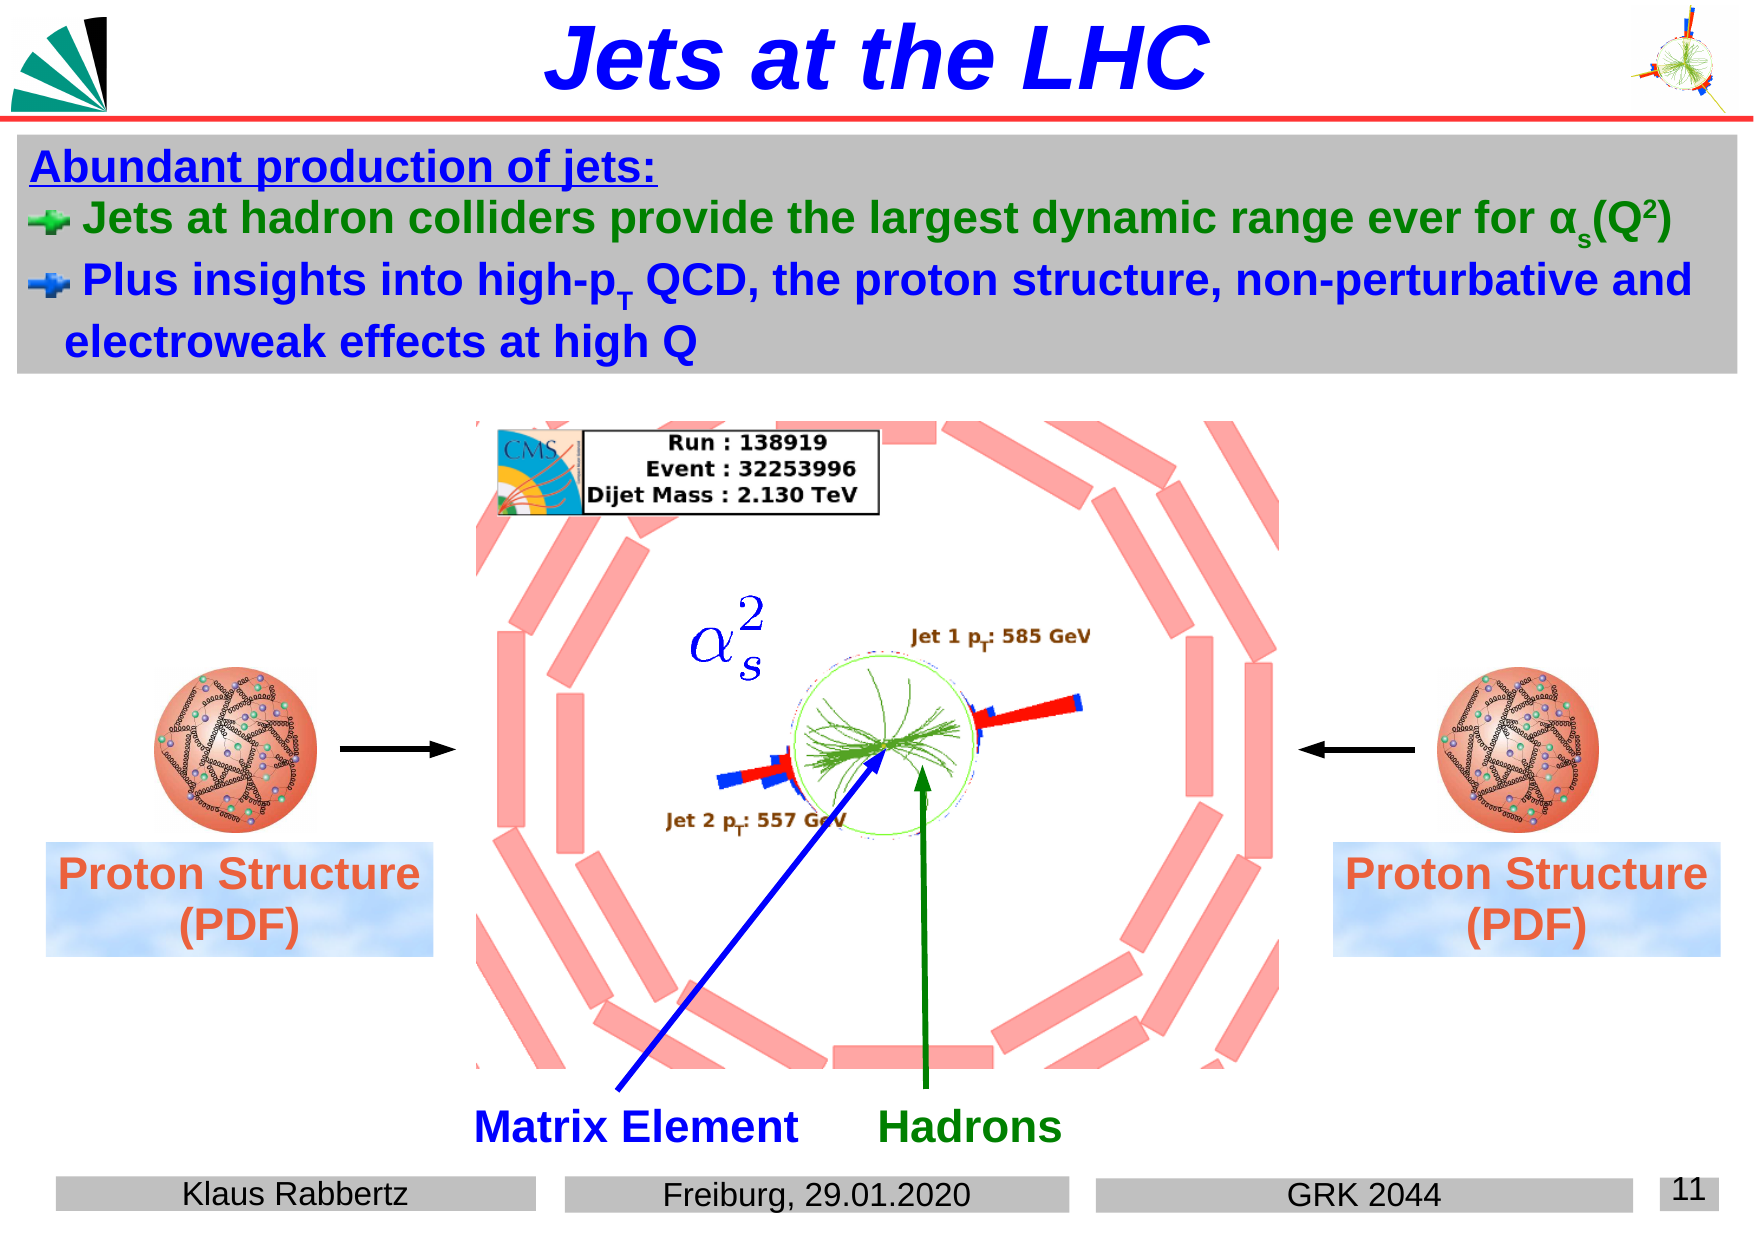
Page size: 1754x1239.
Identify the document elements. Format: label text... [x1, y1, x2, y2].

text_box Proton Structure (PDF) [1333, 842, 1721, 957]
picture [11, 17, 107, 113]
picture [1437, 667, 1599, 833]
text_box Abundant production of jets: Jets at hadron colliders provide the largest dynamic range ever for αs(Q2) Plus insights into high-pT QCD, the proton structure, non-perturbative and electroweak effects at high Q [17, 134, 1738, 374]
picture [476, 421, 1279, 1069]
text_box Matrix Element [461, 1094, 812, 1159]
picture [1631, 5, 1739, 113]
picture [154, 667, 317, 833]
title Jets at the LHC [124, 0, 1630, 116]
text_box Hadrons [865, 1094, 1075, 1159]
text_box Proton Structure (PDF) [45, 842, 434, 957]
